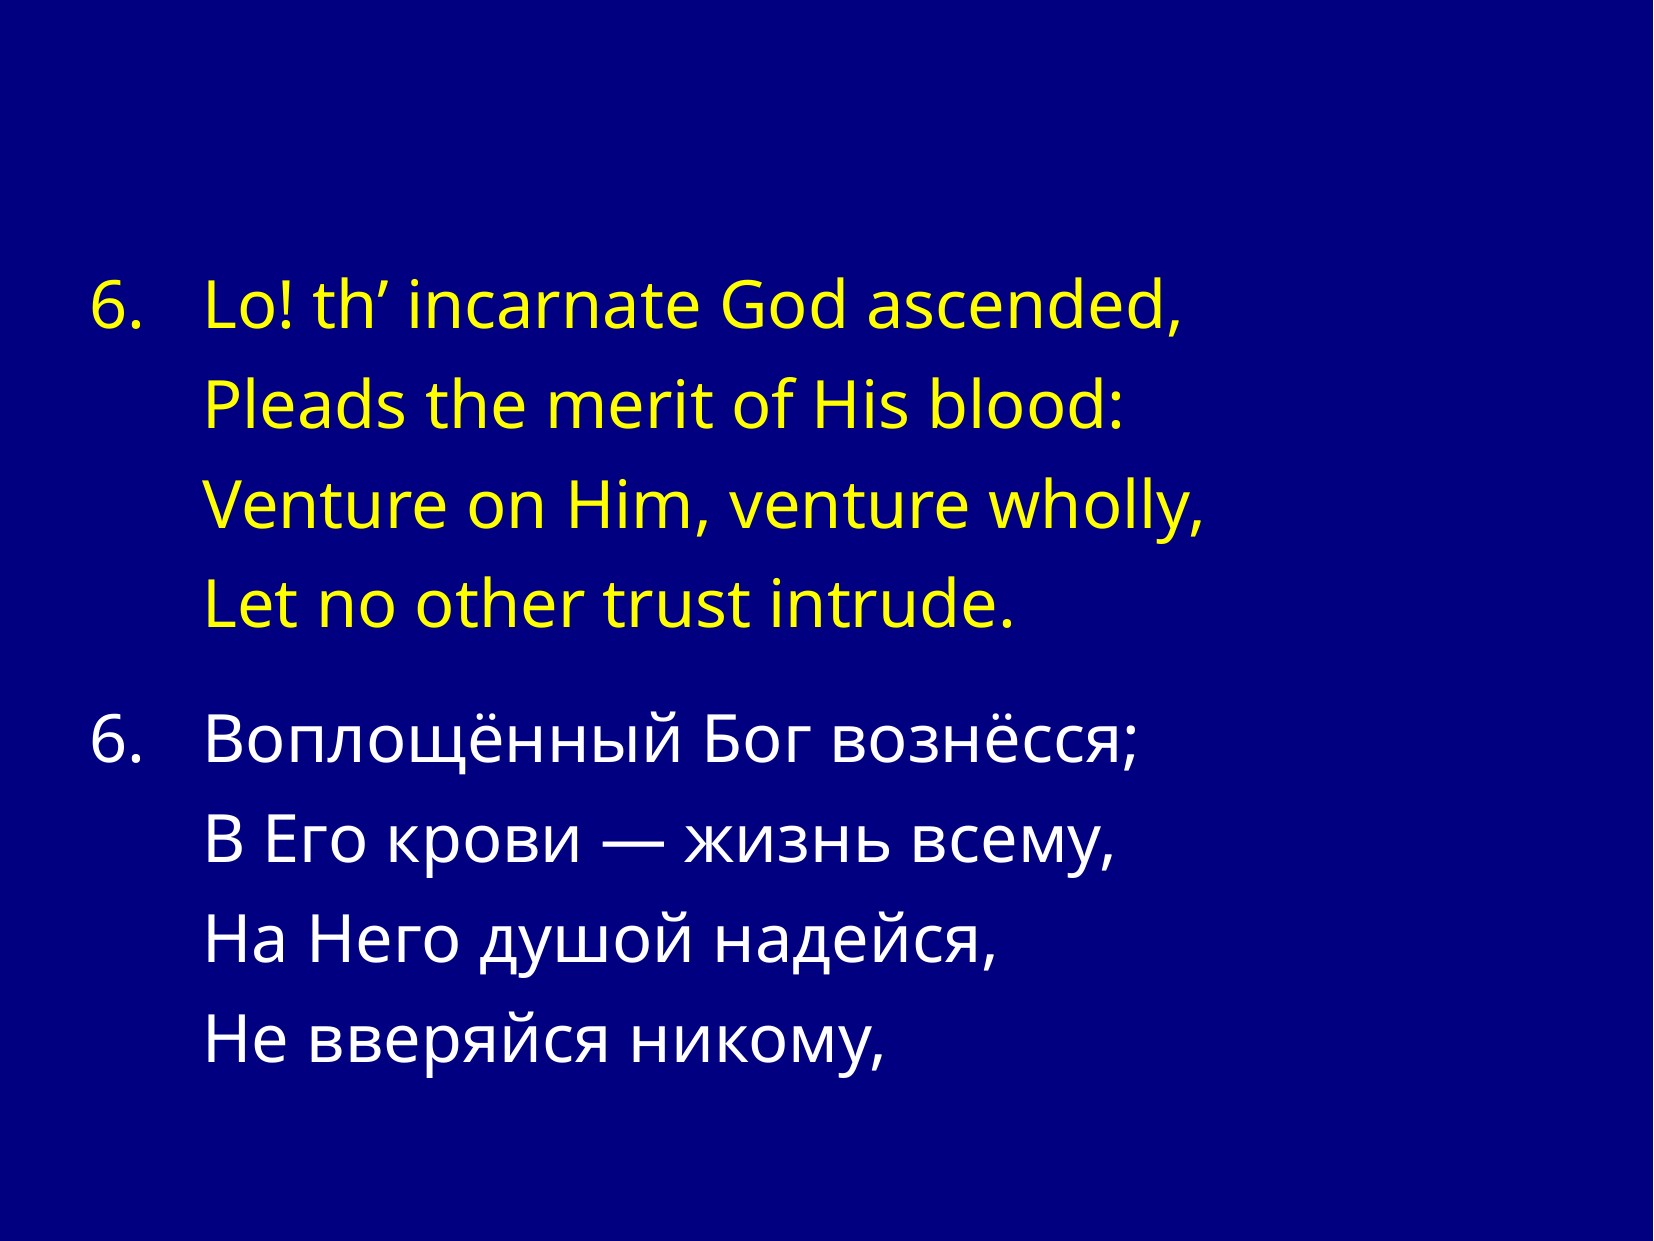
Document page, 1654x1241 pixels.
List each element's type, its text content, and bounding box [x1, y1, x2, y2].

text_box 6. Воплощённый Бог вознёсся; В Его крови — жизнь всему, На Него душой надейся, Не вверяйся никому, [75, 675, 1576, 1163]
text_box 6. Lo! th’ incarnate God ascended, Pleads the merit of His blood: Venture on Him, venture wholly, Let no other trust intrude. [75, 150, 1576, 638]
